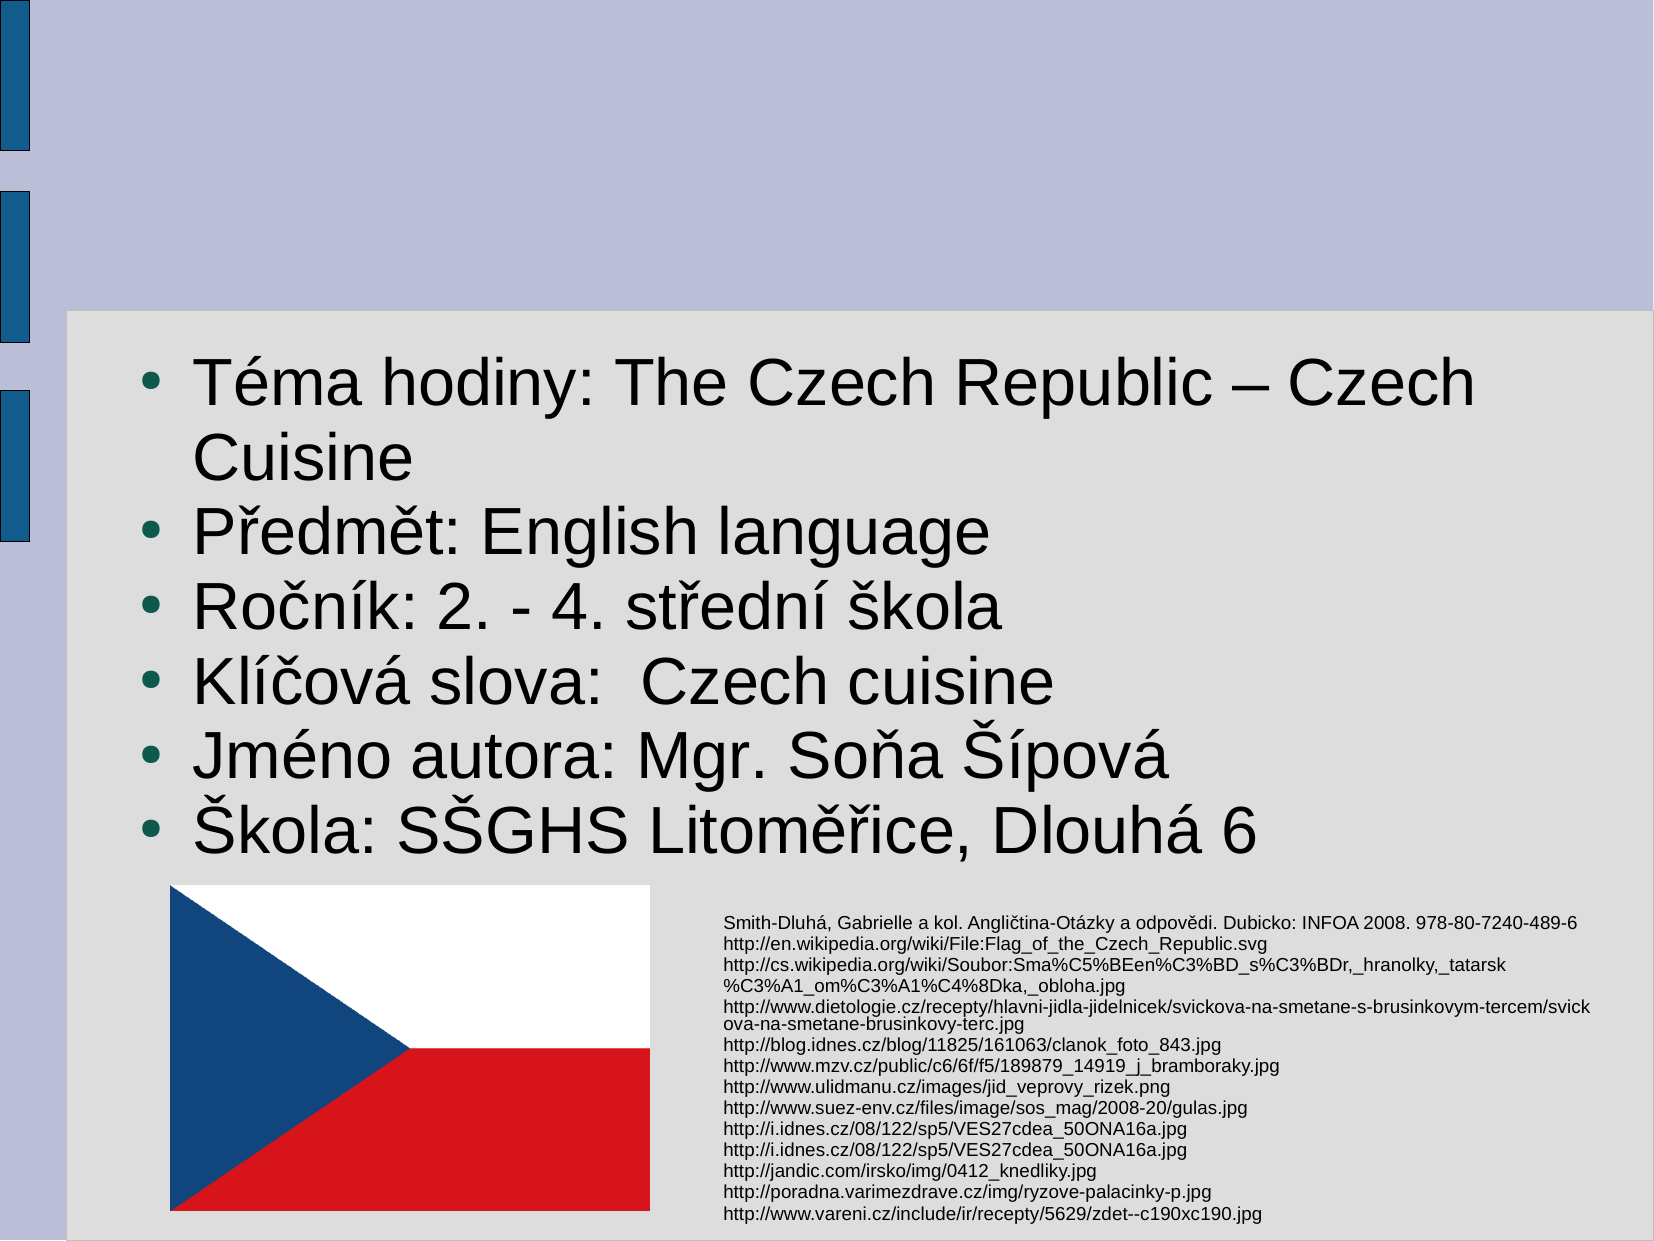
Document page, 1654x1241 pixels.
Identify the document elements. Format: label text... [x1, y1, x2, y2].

list Téma hodiny: The Czech Republic – Czech Cuisine Předmět: English language Ročník: 2. - 4. střední škola Klíčová slova: Czech cuisine Jméno autora: Mgr. Soňa Šípová Škola: SŠGHS Litoměřice, Dlouhá 6 [121, 344, 1534, 1127]
picture [170, 885, 650, 1211]
text_box Smith-Dluhá, Gabrielle a kol. Angličtina-Otázky a odpovědi. Dubicko: INFOA 2008. 978-80-7240-489-6 http://en.wikipedia.org/wiki/File:Flag_of_the_Czech_Republic.svg http://cs.wikipedia.org/wiki/Soubor:Sma%C5%BEen%C3%BD_s%C3%BDr,_hranolky,_tatarsk%C3%A1_om%C3%A1%C4%8Dka,_obloha.jpg http://www.dietologie.cz/recepty/hlavni-jidla-jidelnicek/svickova-na-smetane-s-brusinkovym-tercem/svickova-na-smetane-brusinkovy-terc.jpg http://blog.idnes.cz/blog/11825/161063/clanok_foto_843.jpg http://www.mzv.cz/public/c6/6f/f5/189879_14919_j_bramboraky.jpg http://www.ulidmanu.cz/images/jid_veprovy_rizek.png http://www.suez-env.cz/files/image/sos_mag/2008-20/gulas.jpg http://i.idnes.cz/08/122/sp5/VES27cdea_50ONA16a.jpg http://i.idnes.cz/08/122/sp5/VES27cdea_50ONA16a.jpg http://jandic.com/irsko/img/0412_knedliky.jpg http://poradna.varimezdrave.cz/img/ryzove-palacinky-p.jpg http://www.vareni.cz/include/ir/recepty/5629/zdet--c190xc190.jpg [708, 863, 1614, 1232]
